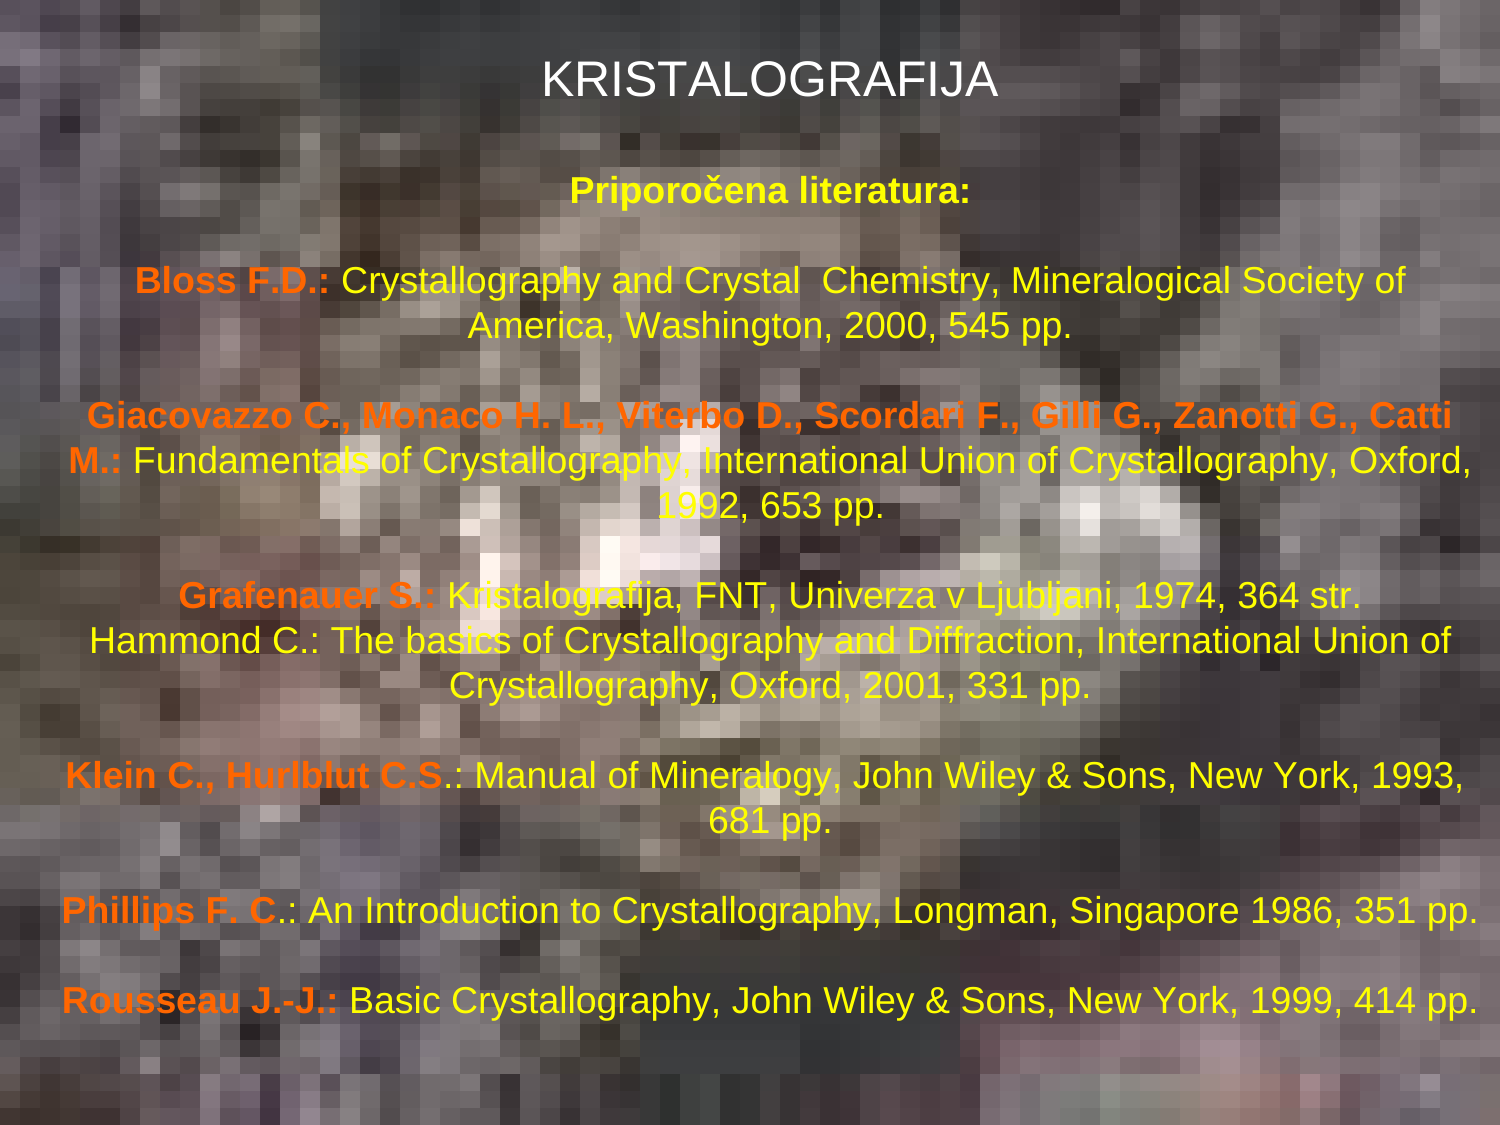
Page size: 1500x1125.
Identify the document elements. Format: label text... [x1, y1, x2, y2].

picture [0, 0, 1500, 1125]
text_box KRISTALOGRAFIJA Priporočena literatura: Bloss F.D.: Crystallography and Crystal Chemistry, Mineralogical Society of America, Washington, 2000, 545 pp. Giacovazzo C., Monaco H. L., Viterbo D., Scordari F., Gilli G., Zanotti G., Catti M.: Fundamentals of Crystallography, International Union of Crystallography, Oxford, 1992, 653 pp. Grafenauer S.: Kristalografija, FNT, Univerza v Ljubljani, 1974, 364 str. Hammond C.: The basics of Crystallography and Diffraction, International Union of Crystallography, Oxford, 2001, 331 pp. Klein C., Hurlblut C.S.: Manual of Mineralogy, John Wiley & Sons, New York, 1993, 681 pp. Phillips F. C.: An Introduction to Crystallography, Longman, Singapore 1986, 351 pp. Rousseau J.-J.: Basic Crystallography, John Wiley & Sons, New York, 1999, 414 pp. [41, 38, 1500, 1075]
